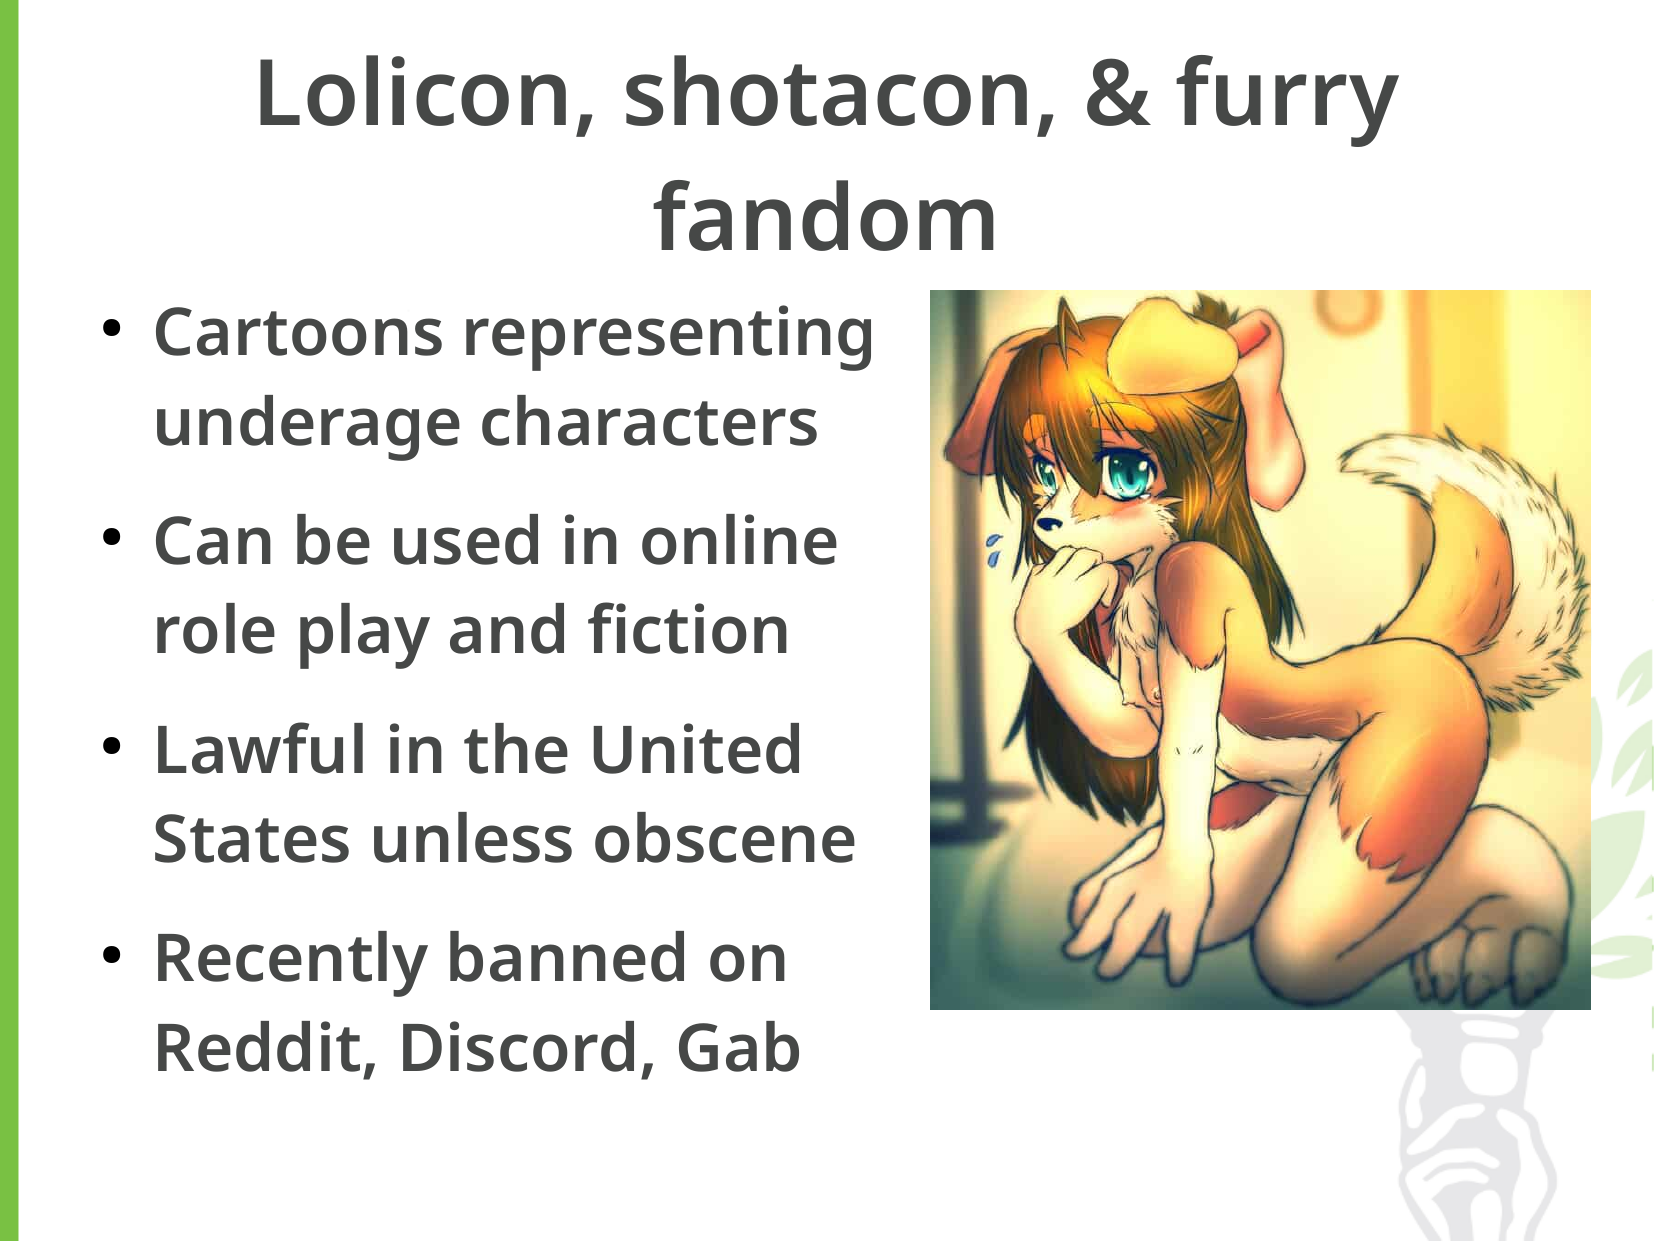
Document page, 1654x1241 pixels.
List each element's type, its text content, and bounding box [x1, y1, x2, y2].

picture [0, 0, 1654, 1241]
title Lolicon, shotacon, & furry fandom [82, 49, 1571, 257]
list Cartoons representing underage characters Can be used in online role play and fiction Lawful in the United States unless obscene Recently banned on Reddit, Discord, Gab [82, 285, 886, 1111]
